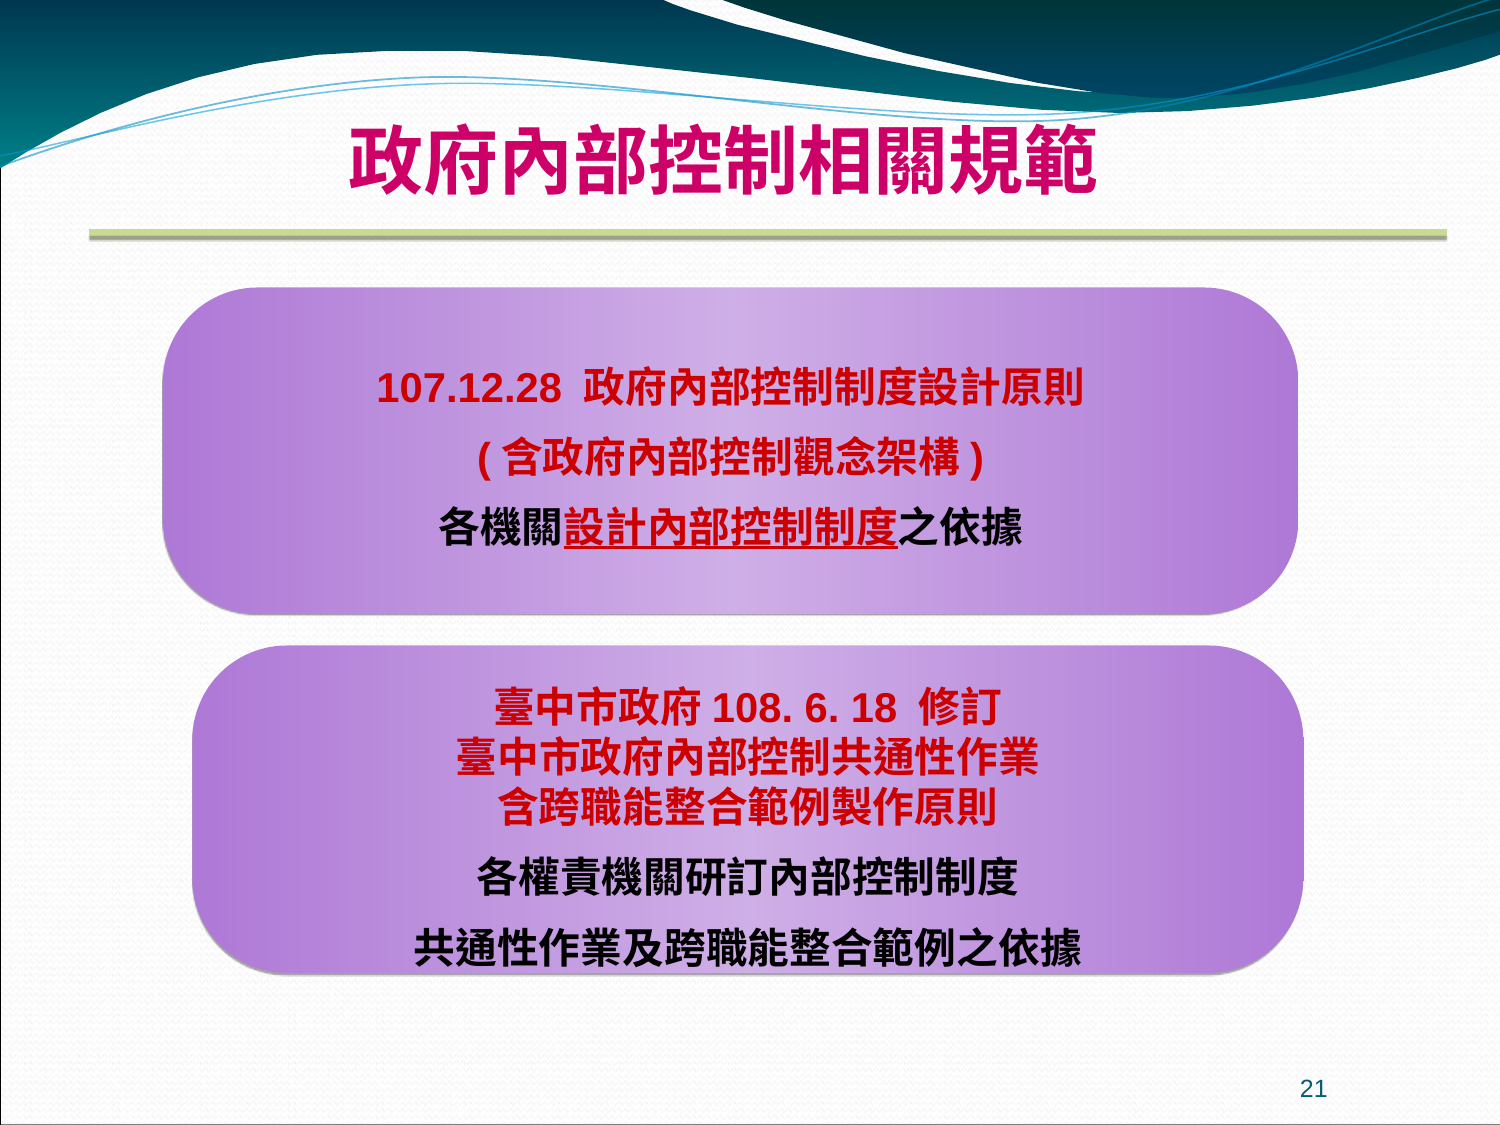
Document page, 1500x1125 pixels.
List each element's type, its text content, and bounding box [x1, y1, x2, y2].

text_box 107.12.28 政府內部控制制度設計原則 (含政府內部控制觀念架構) 各機關設計內部控制制度之依據 [162, 287, 1299, 615]
text_box [1299, 1042, 1426, 1103]
text_box 臺中市政府108. 6. 18 修訂 臺中市政府內部控制共通性作業 含跨職能整合範例製作原則 各權責機關研訂內部控制制度 共通性作業及跨職能整合範例之依據 [192, 645, 1304, 973]
text_box 政府內部控制相關規範 [65, 90, 1415, 227]
